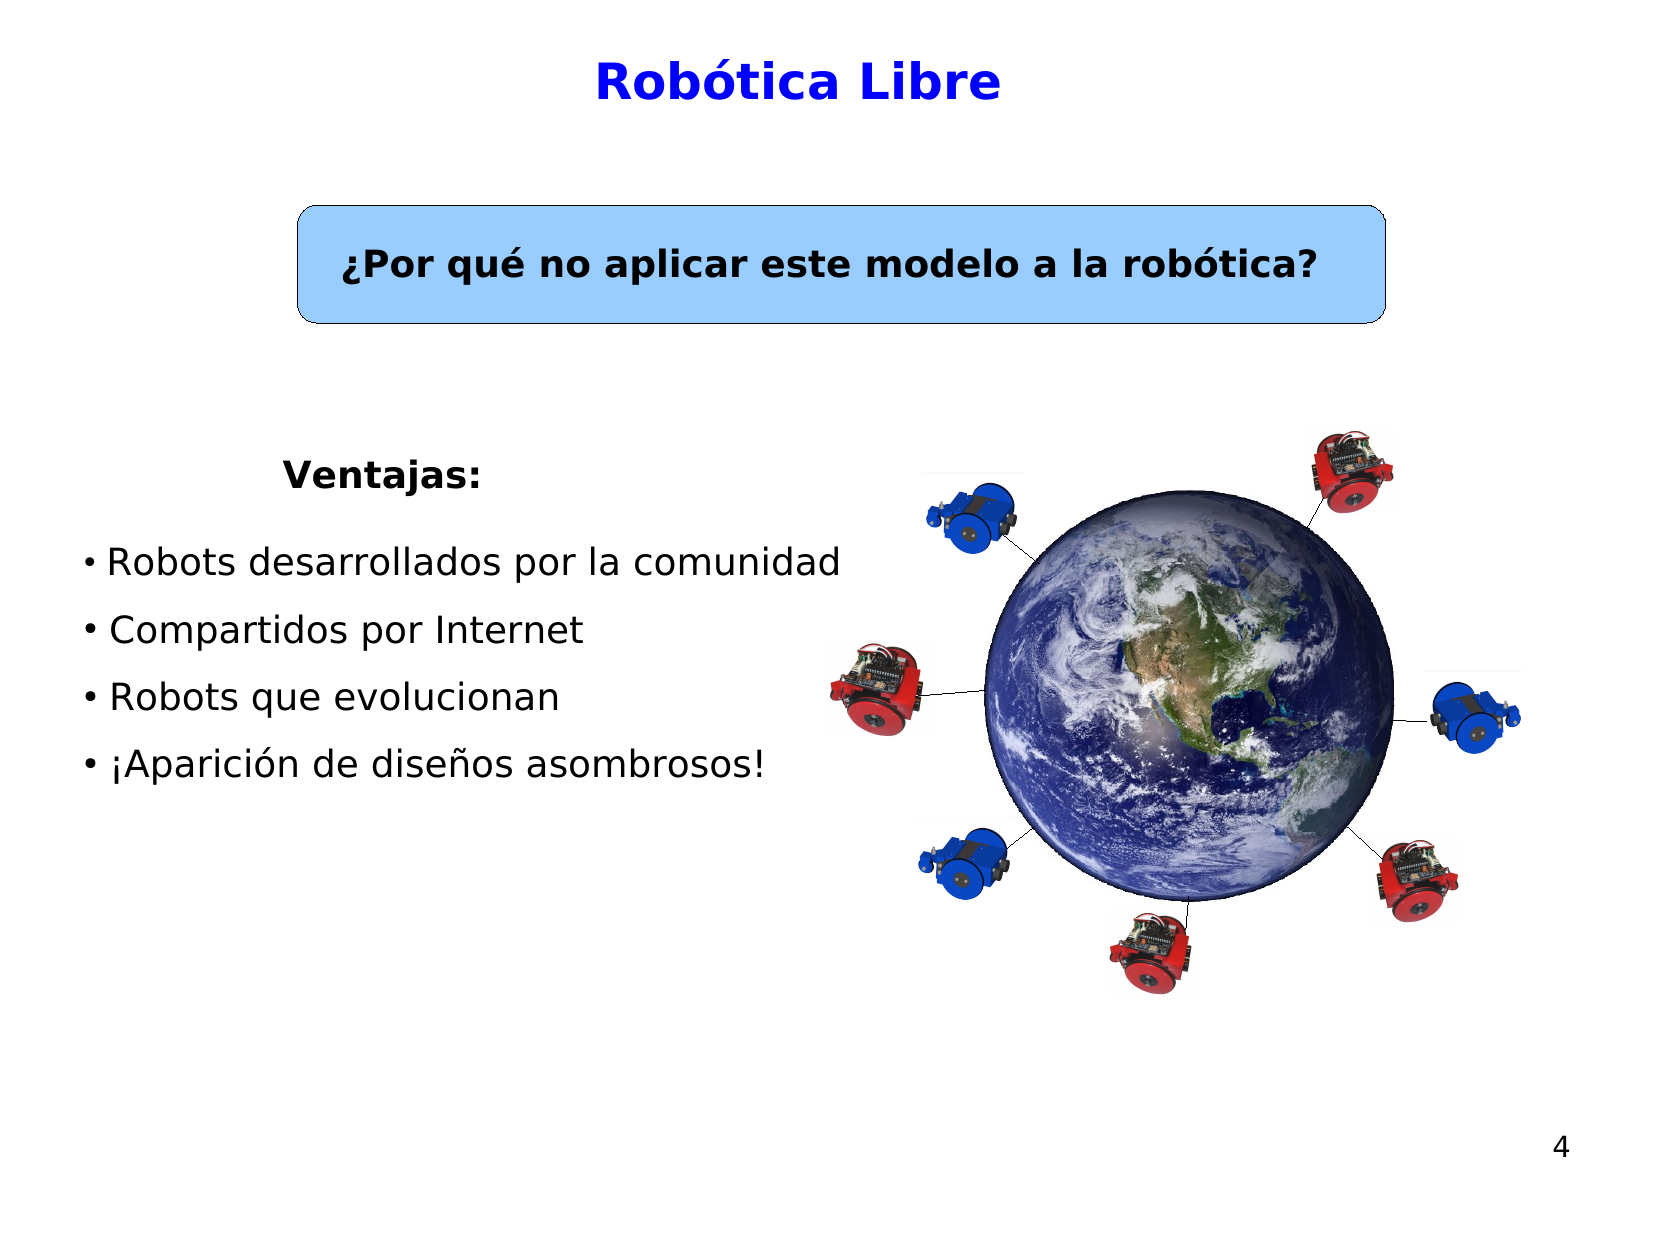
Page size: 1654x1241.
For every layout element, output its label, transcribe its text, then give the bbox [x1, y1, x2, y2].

text_box Ventajas: [267, 446, 498, 505]
picture [913, 427, 1462, 996]
text_box Robots desarrollados por la comunidad Compartidos por Internet Robots que evolucionan ¡Aparición de diseños asombrosos! [69, 533, 932, 794]
picture [1421, 671, 1526, 760]
text_box [297, 205, 1386, 324]
text_box Robótica Libre [579, 46, 1182, 120]
picture [826, 639, 933, 739]
text_box ¿Por qué no aplicar este modelo a la robótica? [312, 235, 1351, 362]
